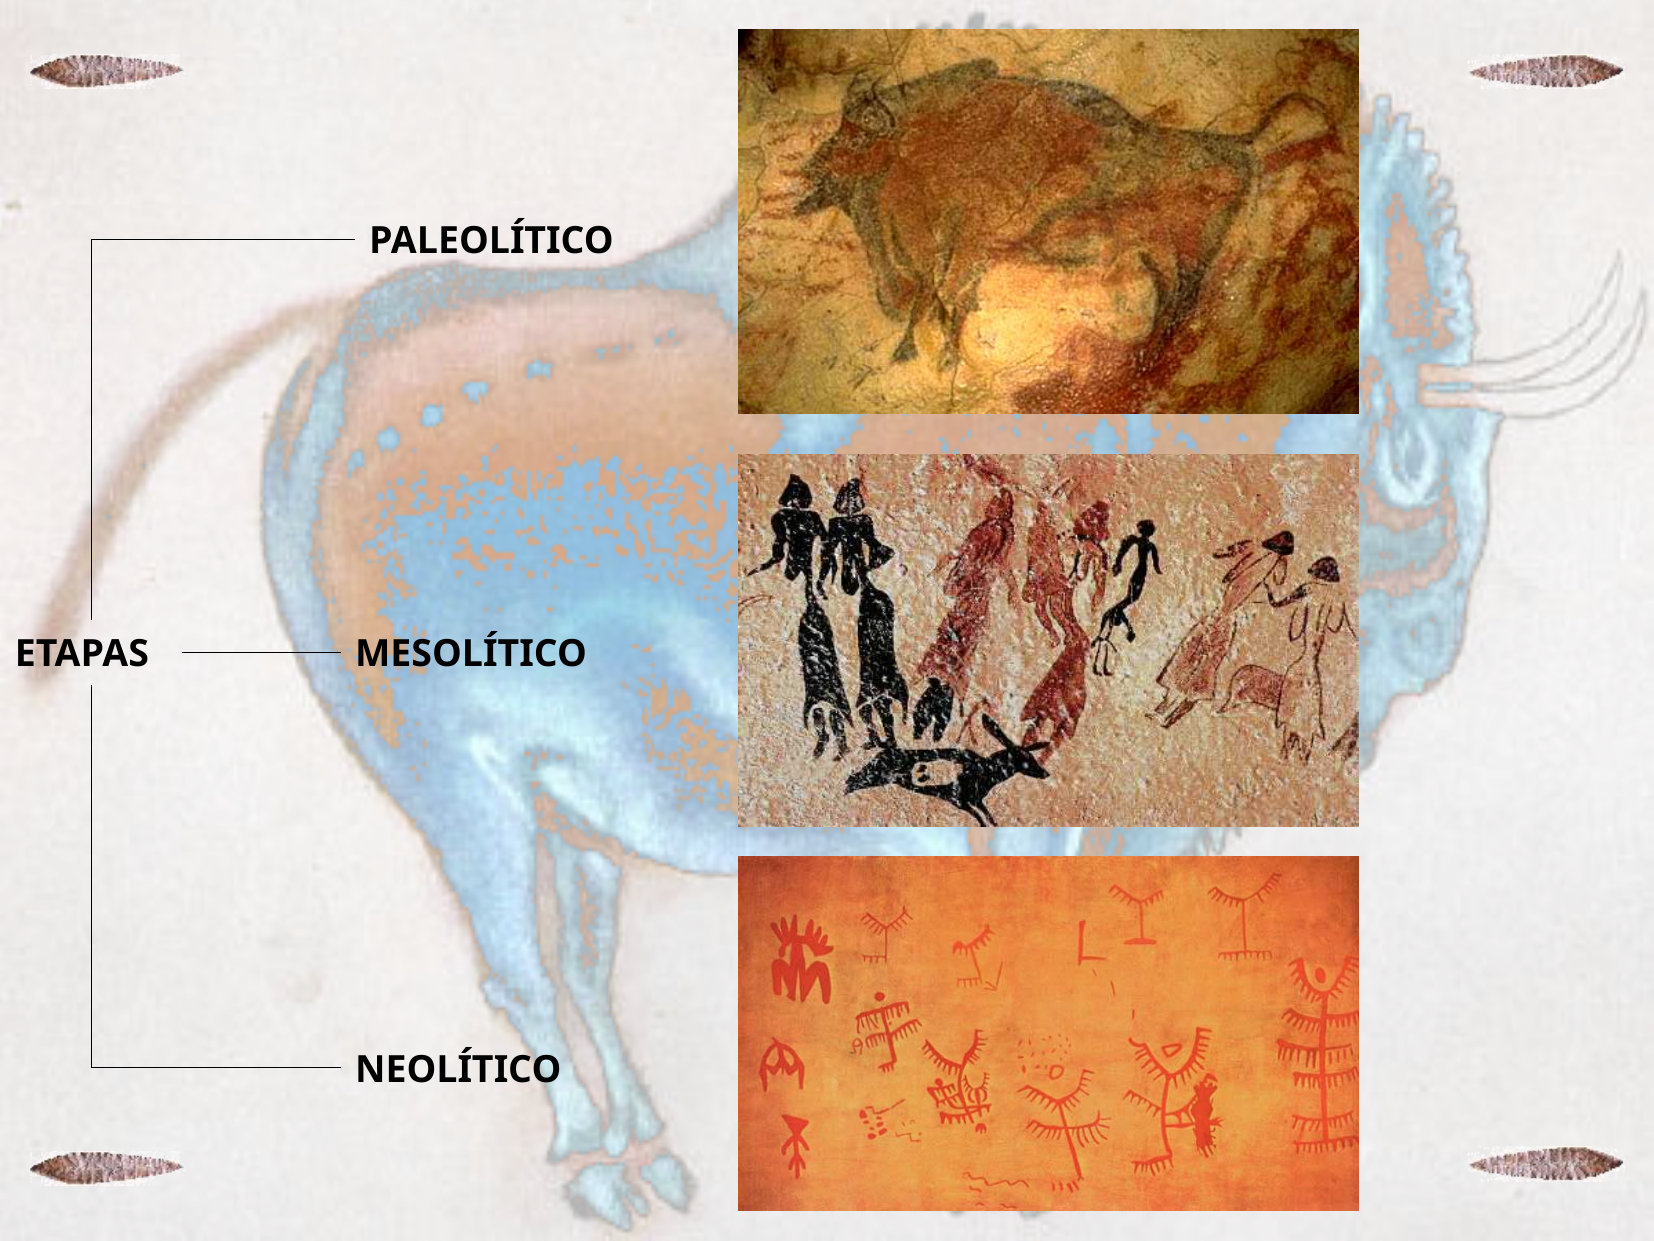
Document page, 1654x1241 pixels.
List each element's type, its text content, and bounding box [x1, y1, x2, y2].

text_box NEOLÍTICO [340, 1034, 591, 1095]
text_box MESOLÍTICO [340, 619, 621, 680]
text_box ETAPAS [0, 619, 183, 680]
picture [0, 0, 1654, 1241]
text_box PALEOLÍTICO [354, 206, 649, 266]
